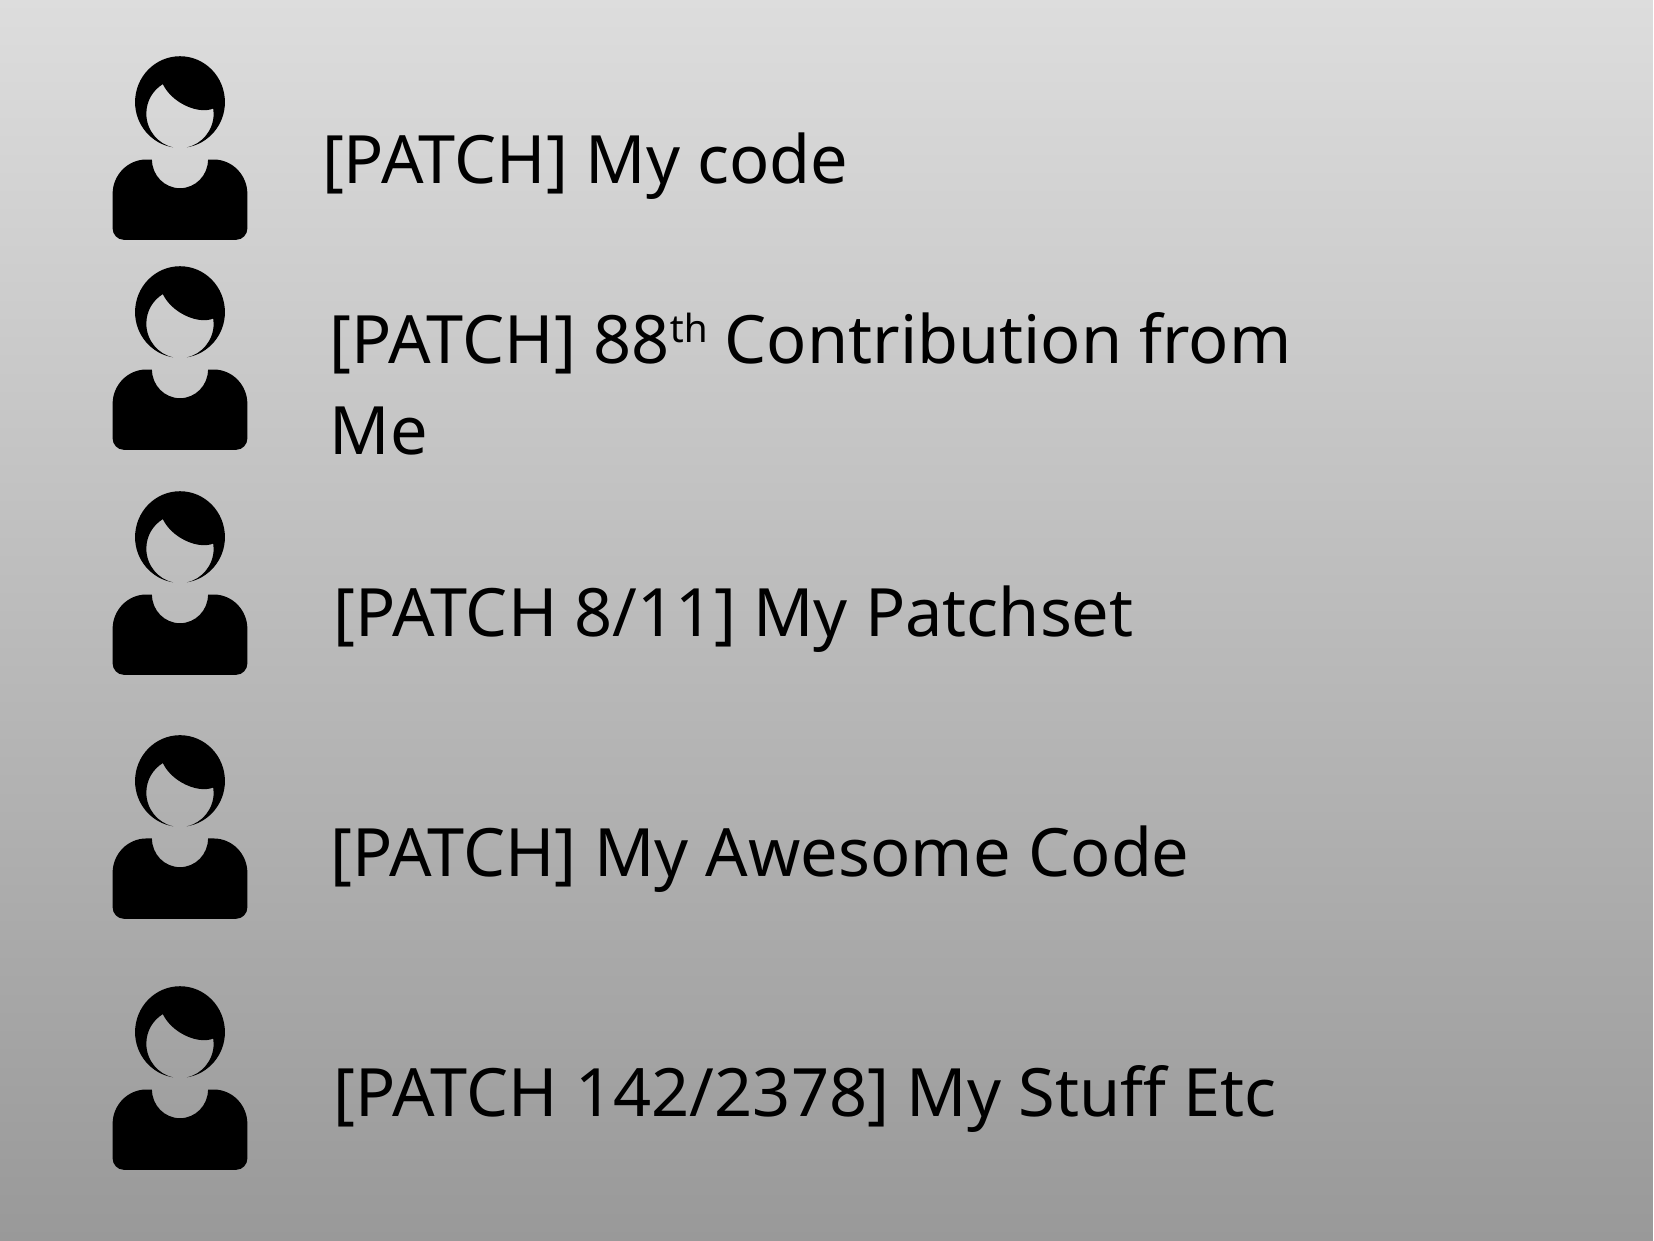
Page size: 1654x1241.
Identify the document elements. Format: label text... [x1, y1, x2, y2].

picture [90, 56, 271, 241]
picture [90, 735, 271, 919]
text_box [PATCH] 88th Contribution from Me [315, 285, 1344, 448]
text_box [PATCH] My Awesome Code [315, 797, 1203, 886]
text_box [PATCH 8/11] My Patchset [318, 557, 1171, 646]
text_box [PATCH 142/2378] My Stuff Etc [319, 1037, 1350, 1126]
picture [90, 491, 271, 676]
picture [90, 266, 271, 451]
text_box [PATCH] My code [307, 105, 861, 193]
picture [90, 986, 271, 1171]
